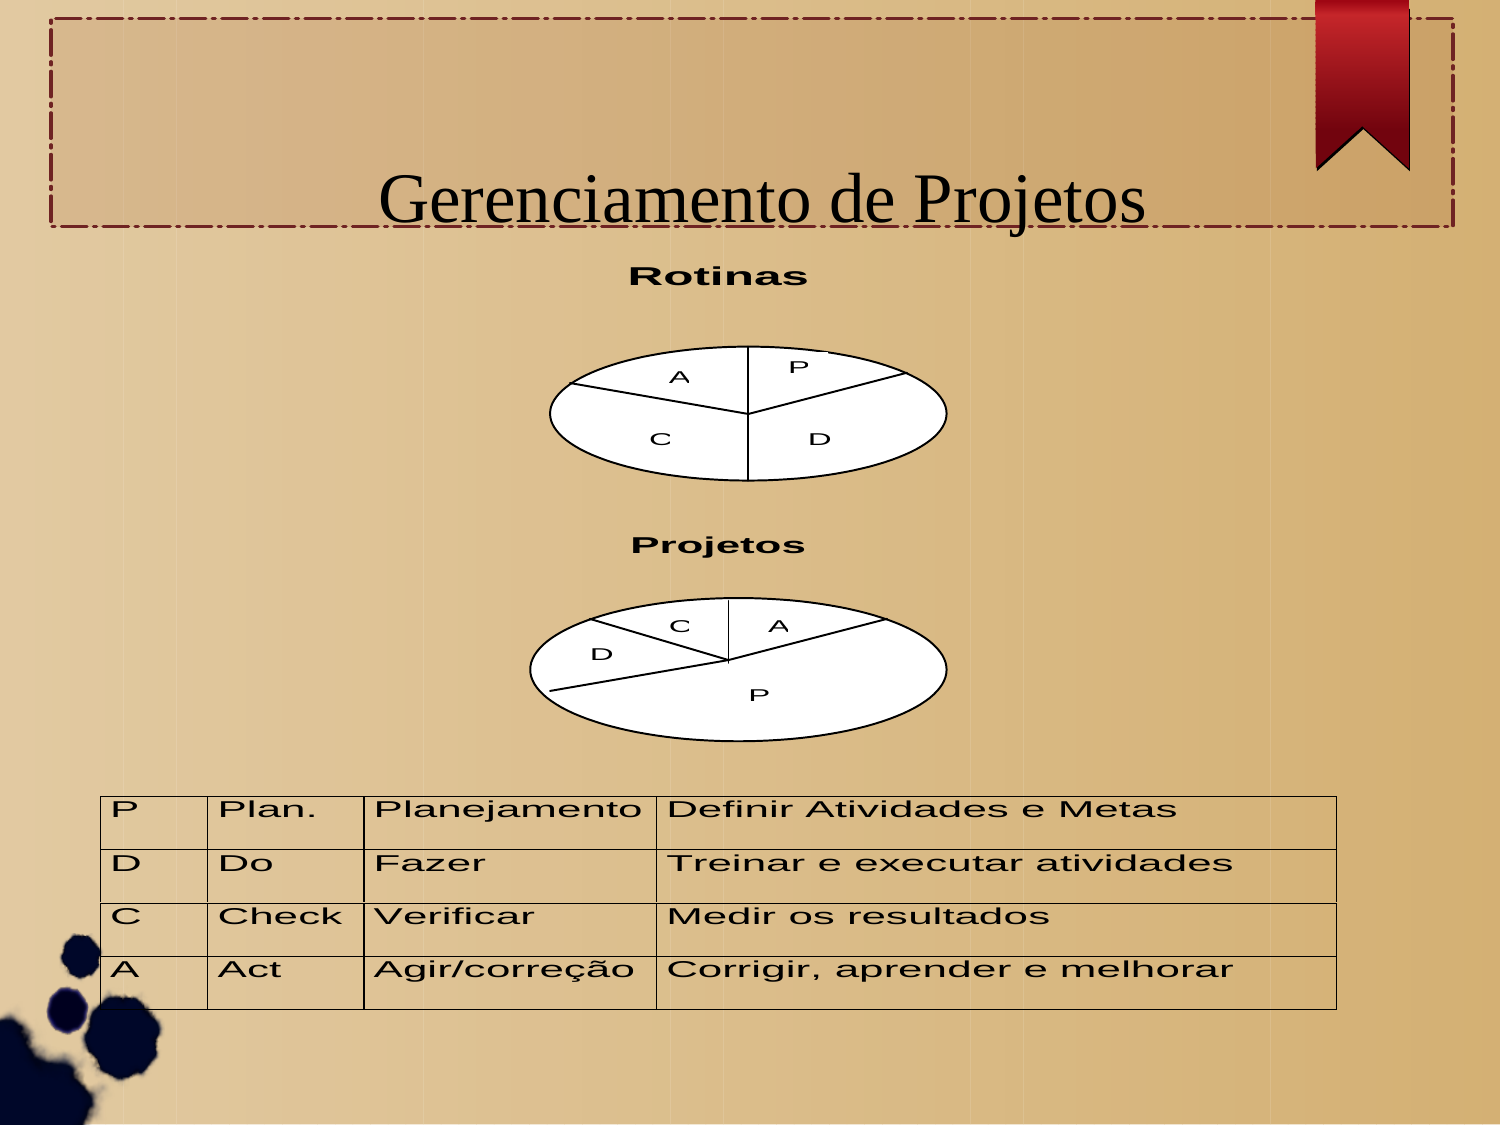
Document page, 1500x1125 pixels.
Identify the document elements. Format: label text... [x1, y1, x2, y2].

title Gerenciamento de Projetos [112, 99, 1388, 288]
picture [99, 262, 1338, 1063]
